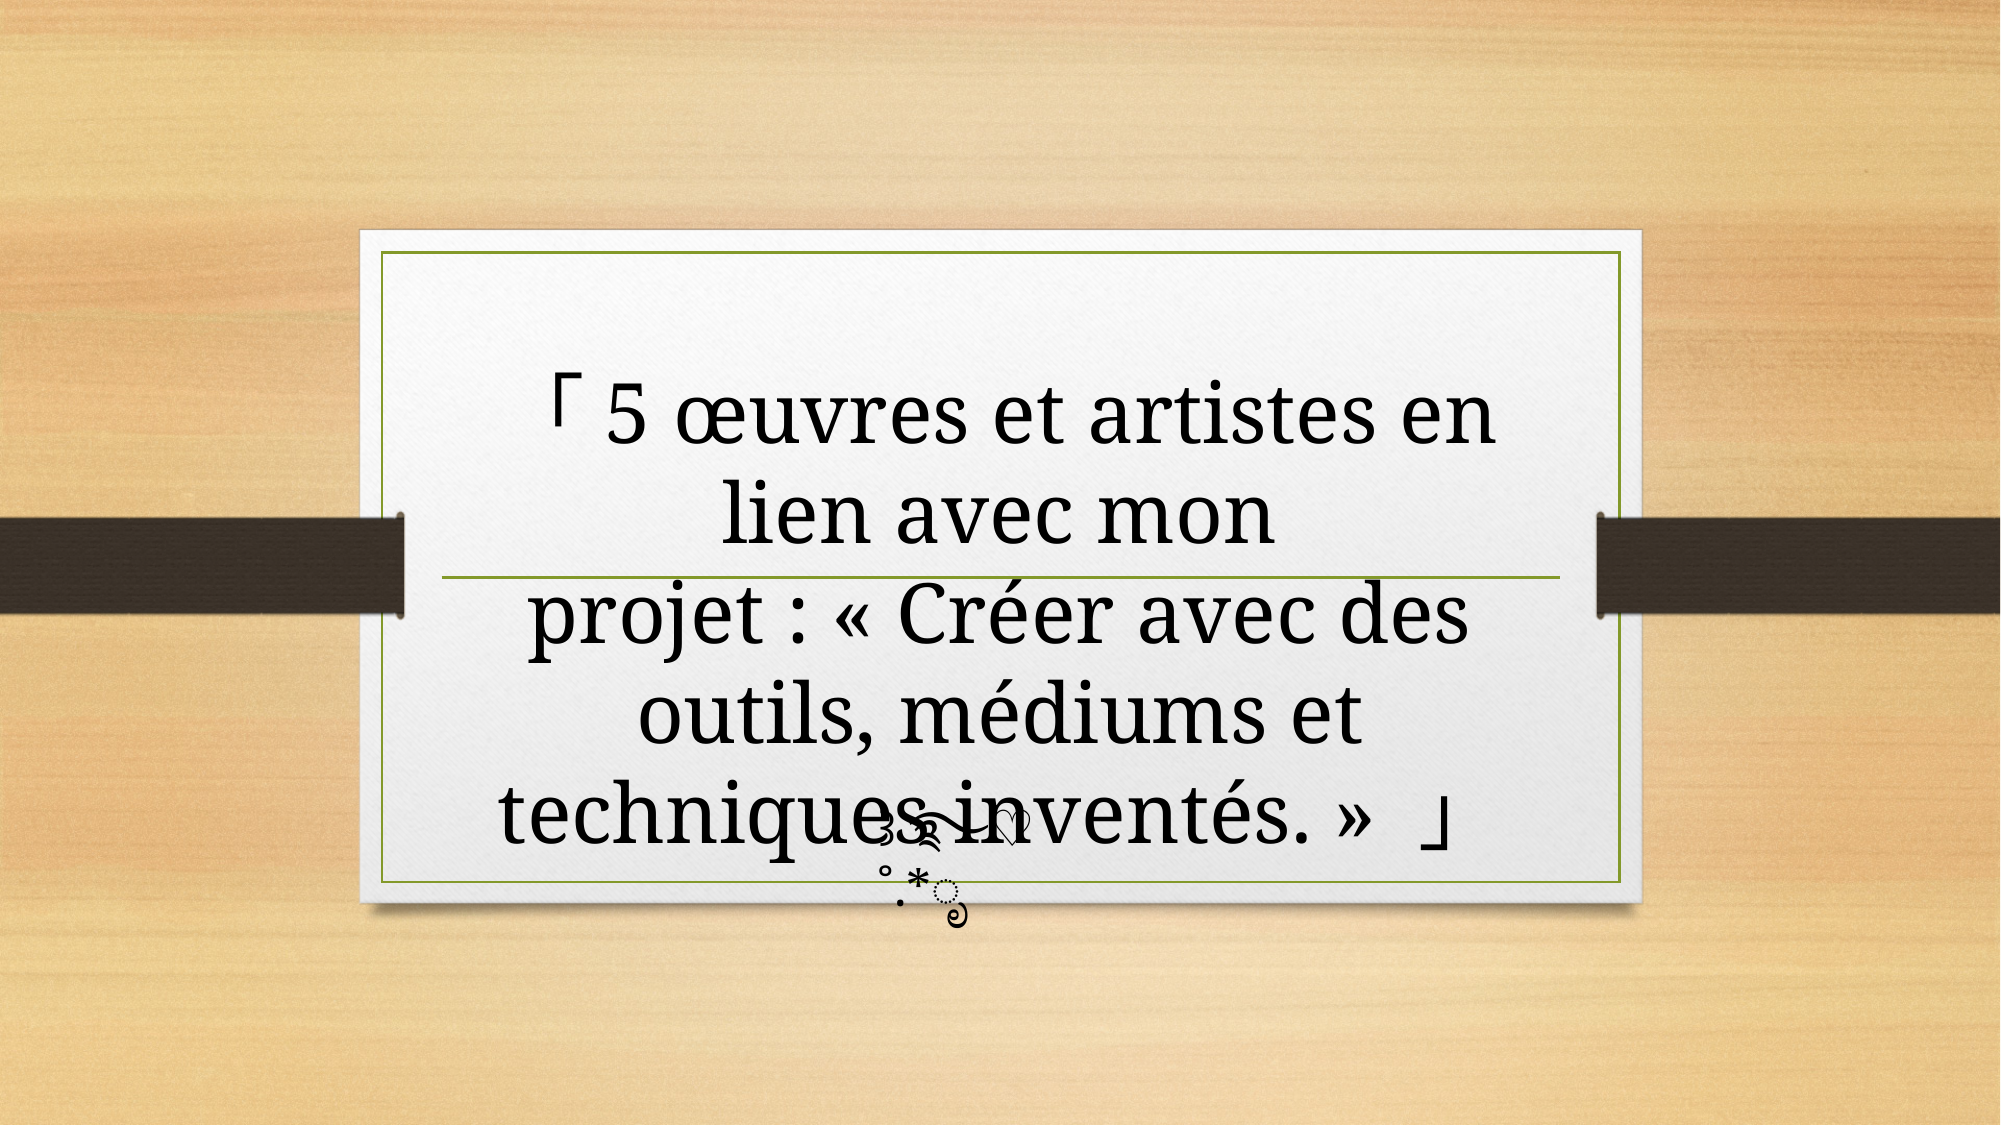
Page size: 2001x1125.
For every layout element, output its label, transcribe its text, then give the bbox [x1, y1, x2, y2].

text_box ꒱࿐♡ ˚.*ೃ [862, 789, 1138, 865]
text_box 「5 œuvres et artistes en lien avec mon projet : « Créer avec des outils, médiums et techniques inventés. » 」 [430, 352, 1570, 773]
